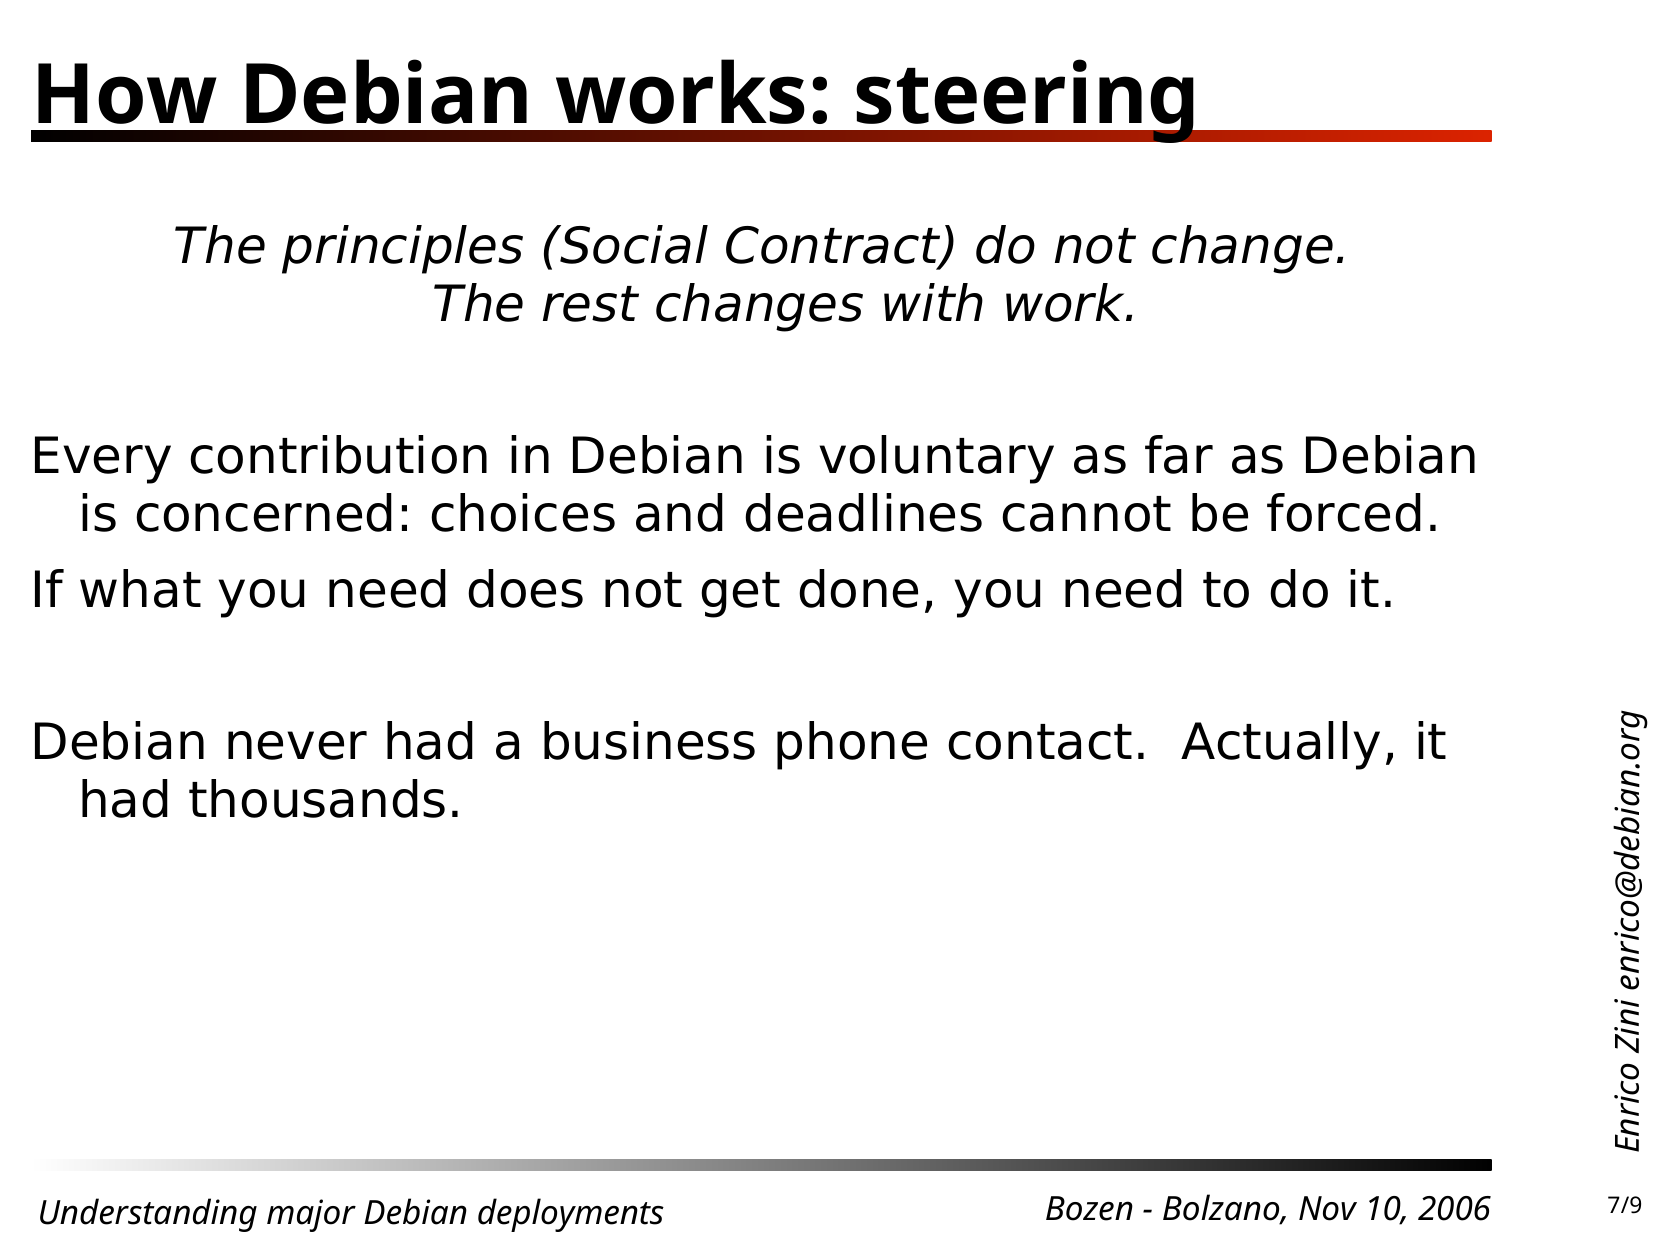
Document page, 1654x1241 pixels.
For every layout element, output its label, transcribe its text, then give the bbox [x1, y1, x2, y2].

text_box How Debian works: steering [31, 34, 1438, 168]
text_box The principles (Social Contract) do not change. The rest changes with work. Every contribution in Debian is voluntary as far as Debian is concerned: choices and deadlines cannot be forced. If what you need does not get done, you need to do it. Debian never had a business phone contact. Actually, it had thousands. [30, 217, 1495, 1138]
